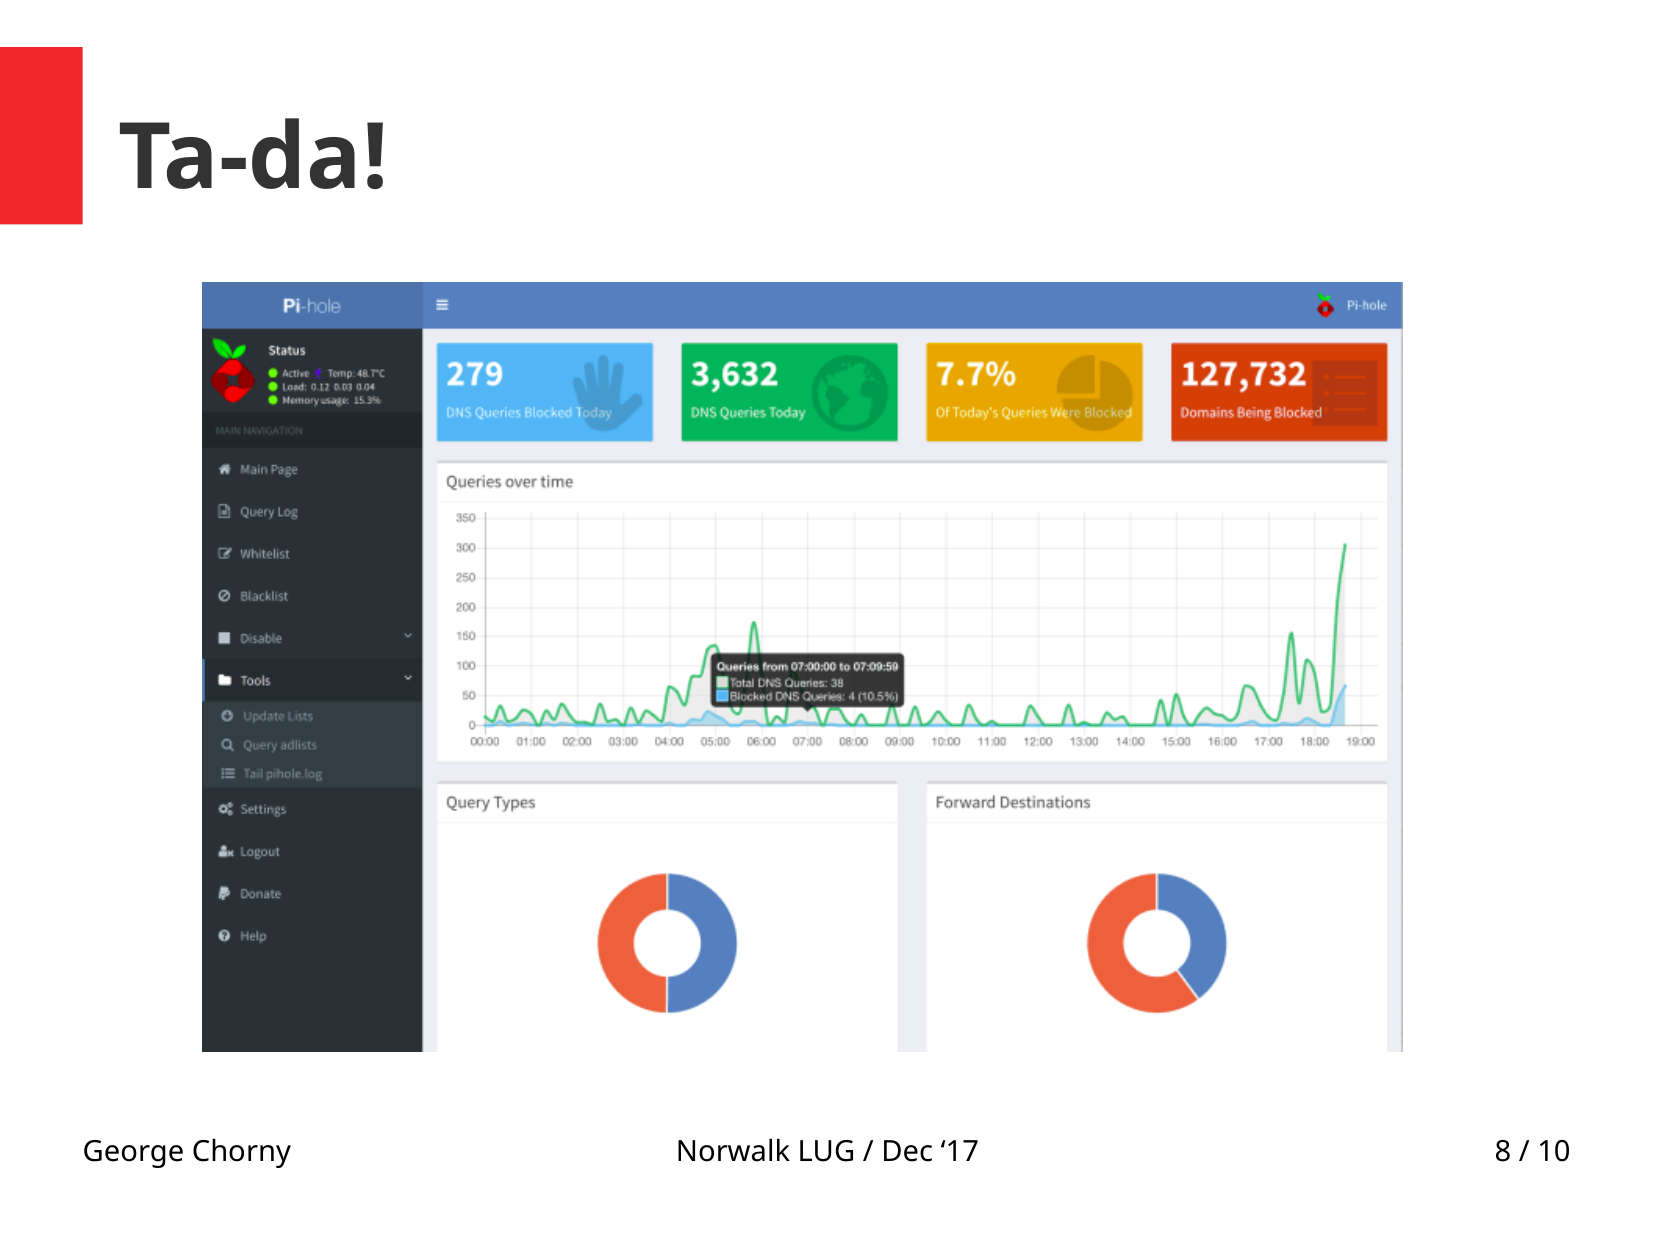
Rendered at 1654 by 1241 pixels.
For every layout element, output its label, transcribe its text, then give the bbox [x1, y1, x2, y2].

title Ta-da! [118, 49, 1571, 257]
picture [202, 282, 1403, 1052]
